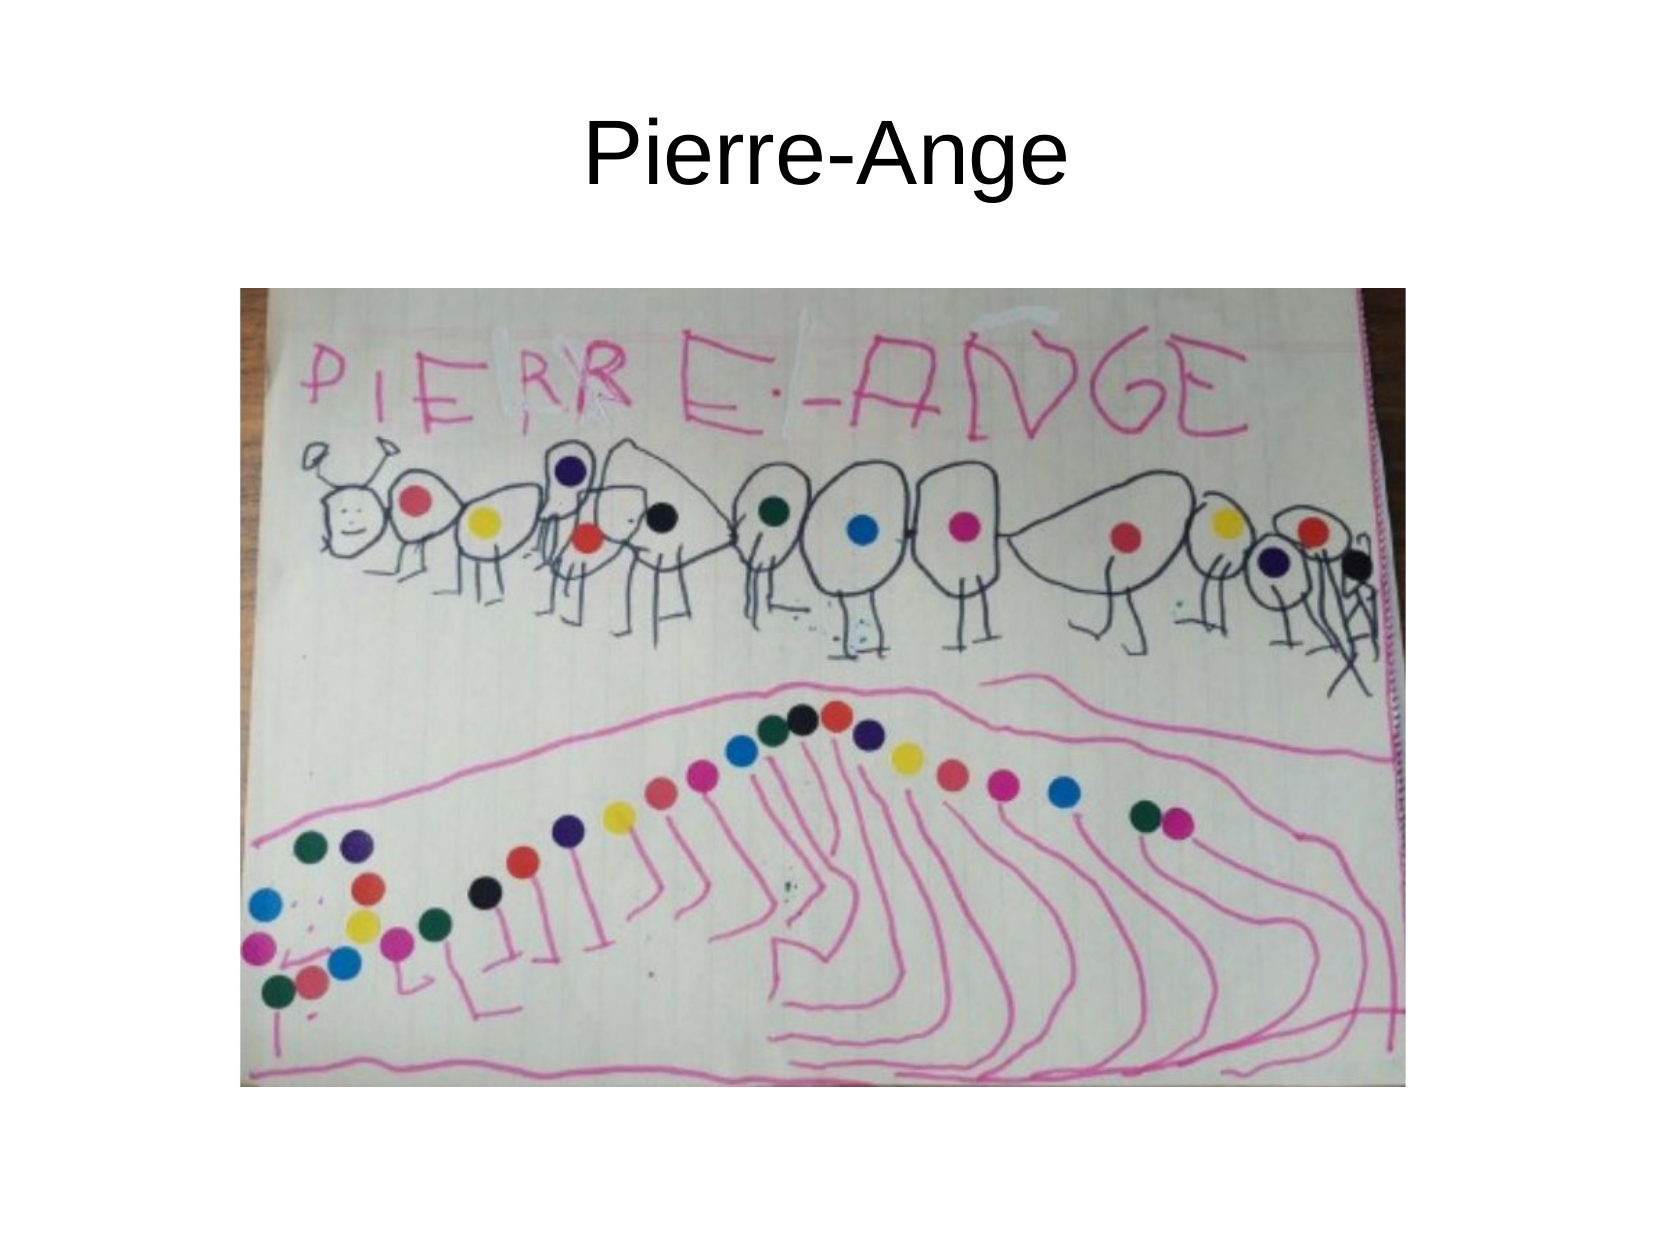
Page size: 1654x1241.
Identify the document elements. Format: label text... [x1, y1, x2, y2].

title Pierre-Ange [82, 49, 1571, 257]
picture [239, 288, 1406, 1087]
